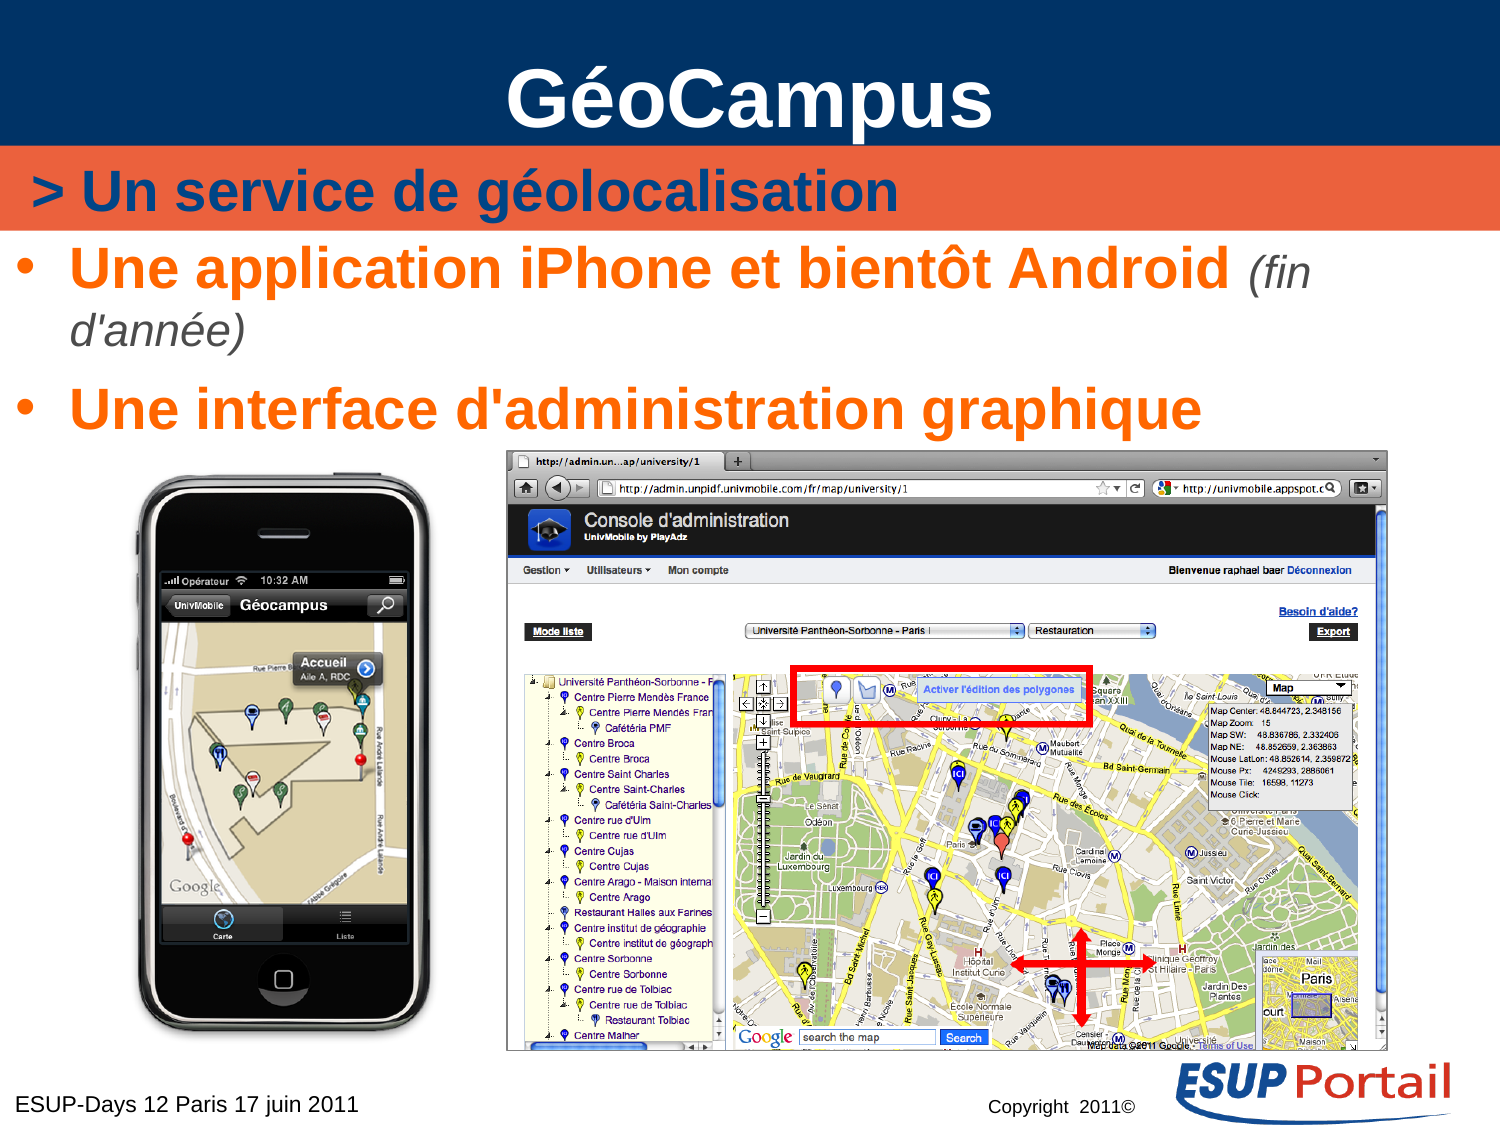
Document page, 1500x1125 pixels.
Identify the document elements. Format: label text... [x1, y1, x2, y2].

text_box ESUP-Days 12 Paris 17 juin 2011 [0, 1074, 632, 1125]
text_box > Un service de géolocalisation [0, 145, 1500, 231]
text_box Une application iPhone et bientôt Android (fin d'année) Une interface d'administration graphique [0, 231, 1500, 1074]
text_box GéoCampus [0, 0, 1500, 145]
picture [125, 466, 443, 1058]
picture [507, 451, 1387, 1050]
picture [1175, 1074, 1451, 1125]
